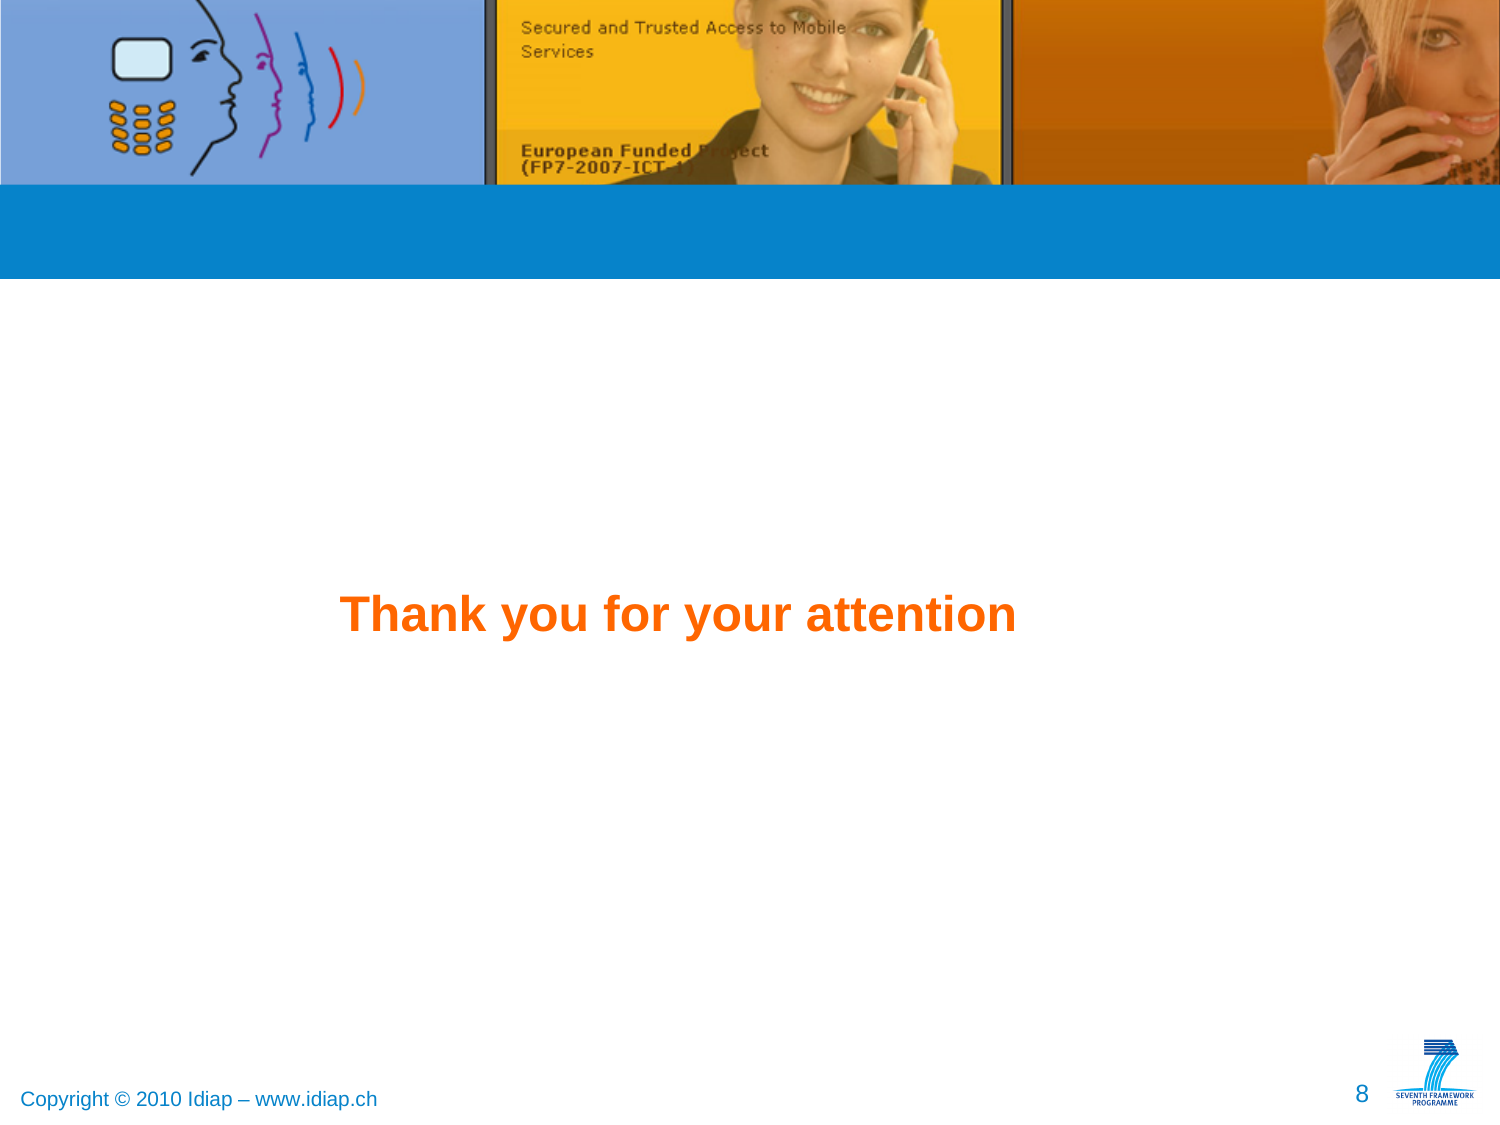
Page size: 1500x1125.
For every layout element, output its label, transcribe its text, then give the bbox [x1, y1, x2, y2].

text_box Thank you for your attention [324, 574, 1270, 650]
picture [1387, 1034, 1483, 1114]
picture [0, 0, 1500, 184]
